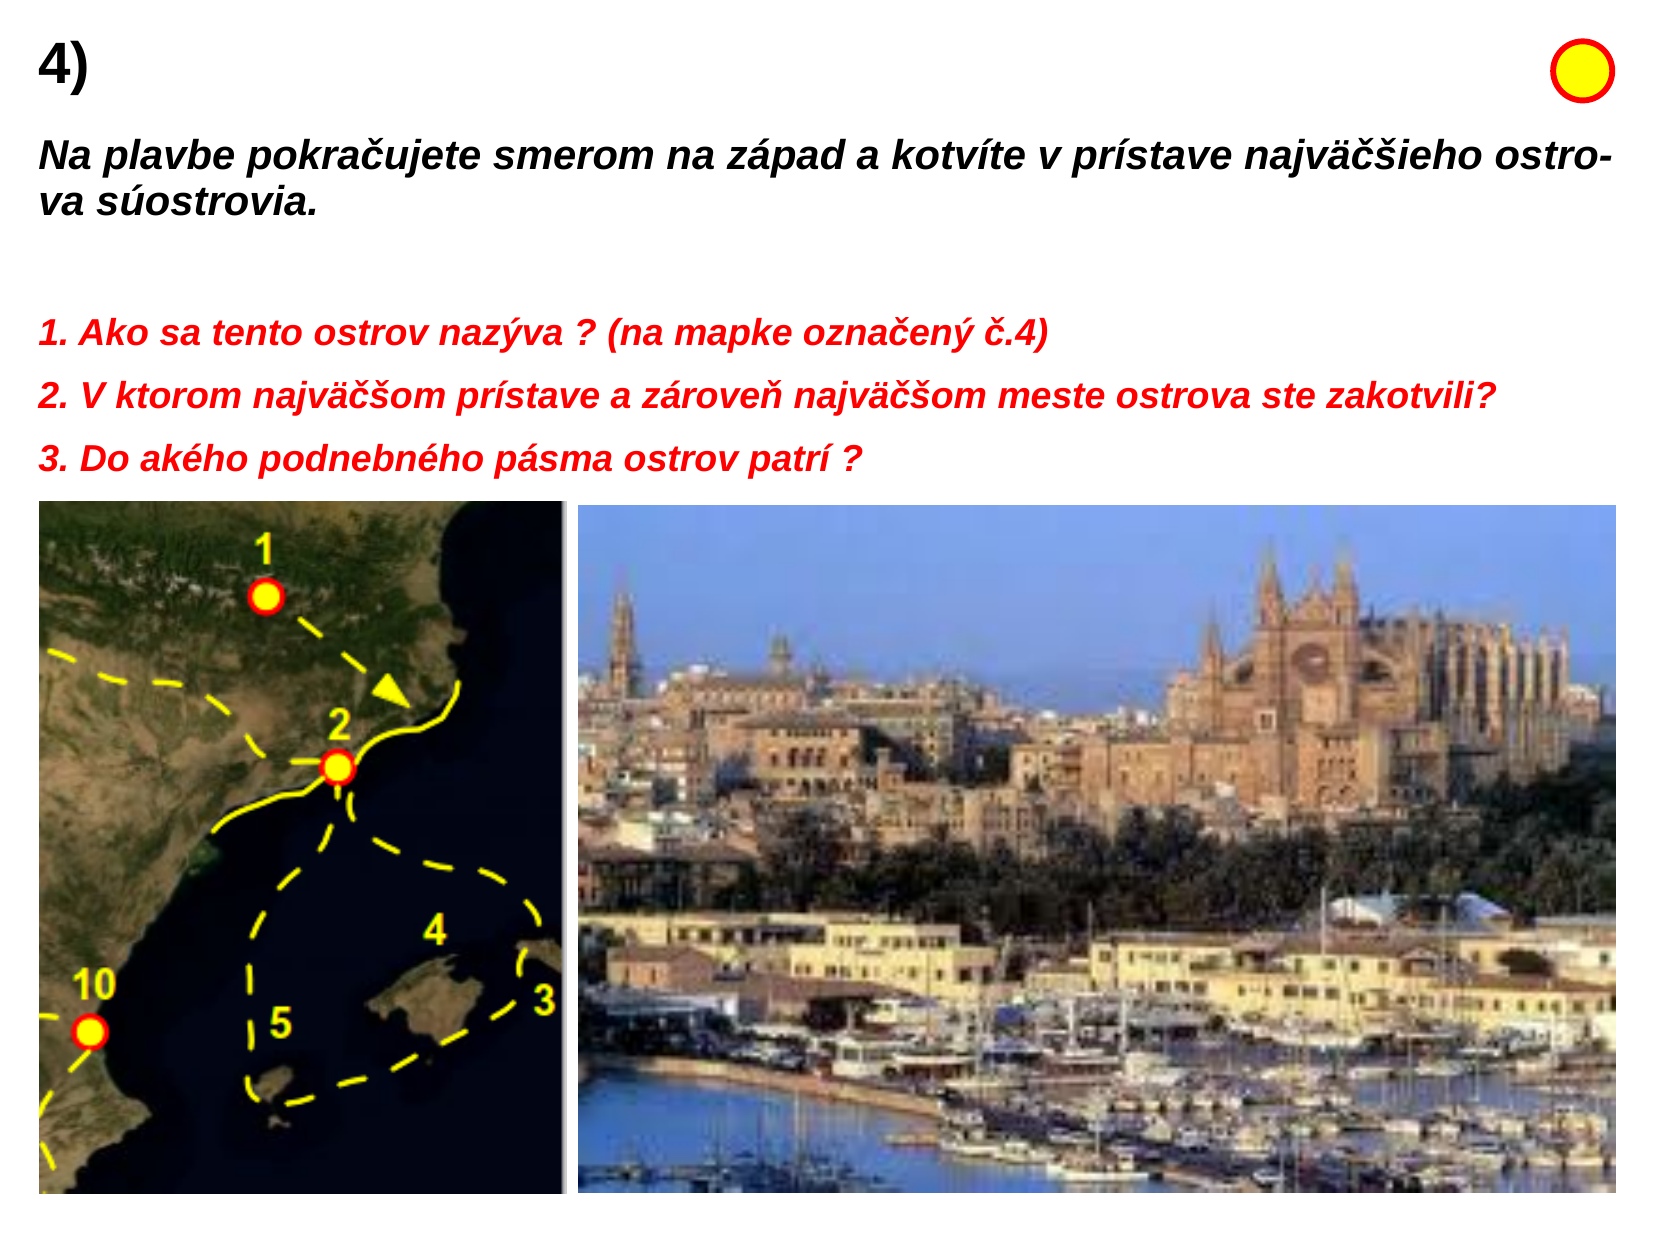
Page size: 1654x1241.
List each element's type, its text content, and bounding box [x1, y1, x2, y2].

picture [578, 505, 1616, 1193]
text_box Na plavbe pokračujete smerom na západ a kotvíte v prístave najväčšieho ostro- va súostrovia. [23, 124, 1654, 232]
text_box [1553, 41, 1613, 101]
text_box 1. Ako sa tento ostrov nazýva ? (na mapke označený č.4) 2. V ktorom najväčšom prístave a zároveň najväčšom meste ostrova ste zakotvili? 3. Do akého podnebného pásma ostrov patrí ? [23, 283, 1595, 467]
picture [39, 501, 567, 1194]
text_box 4) [23, 23, 1123, 104]
